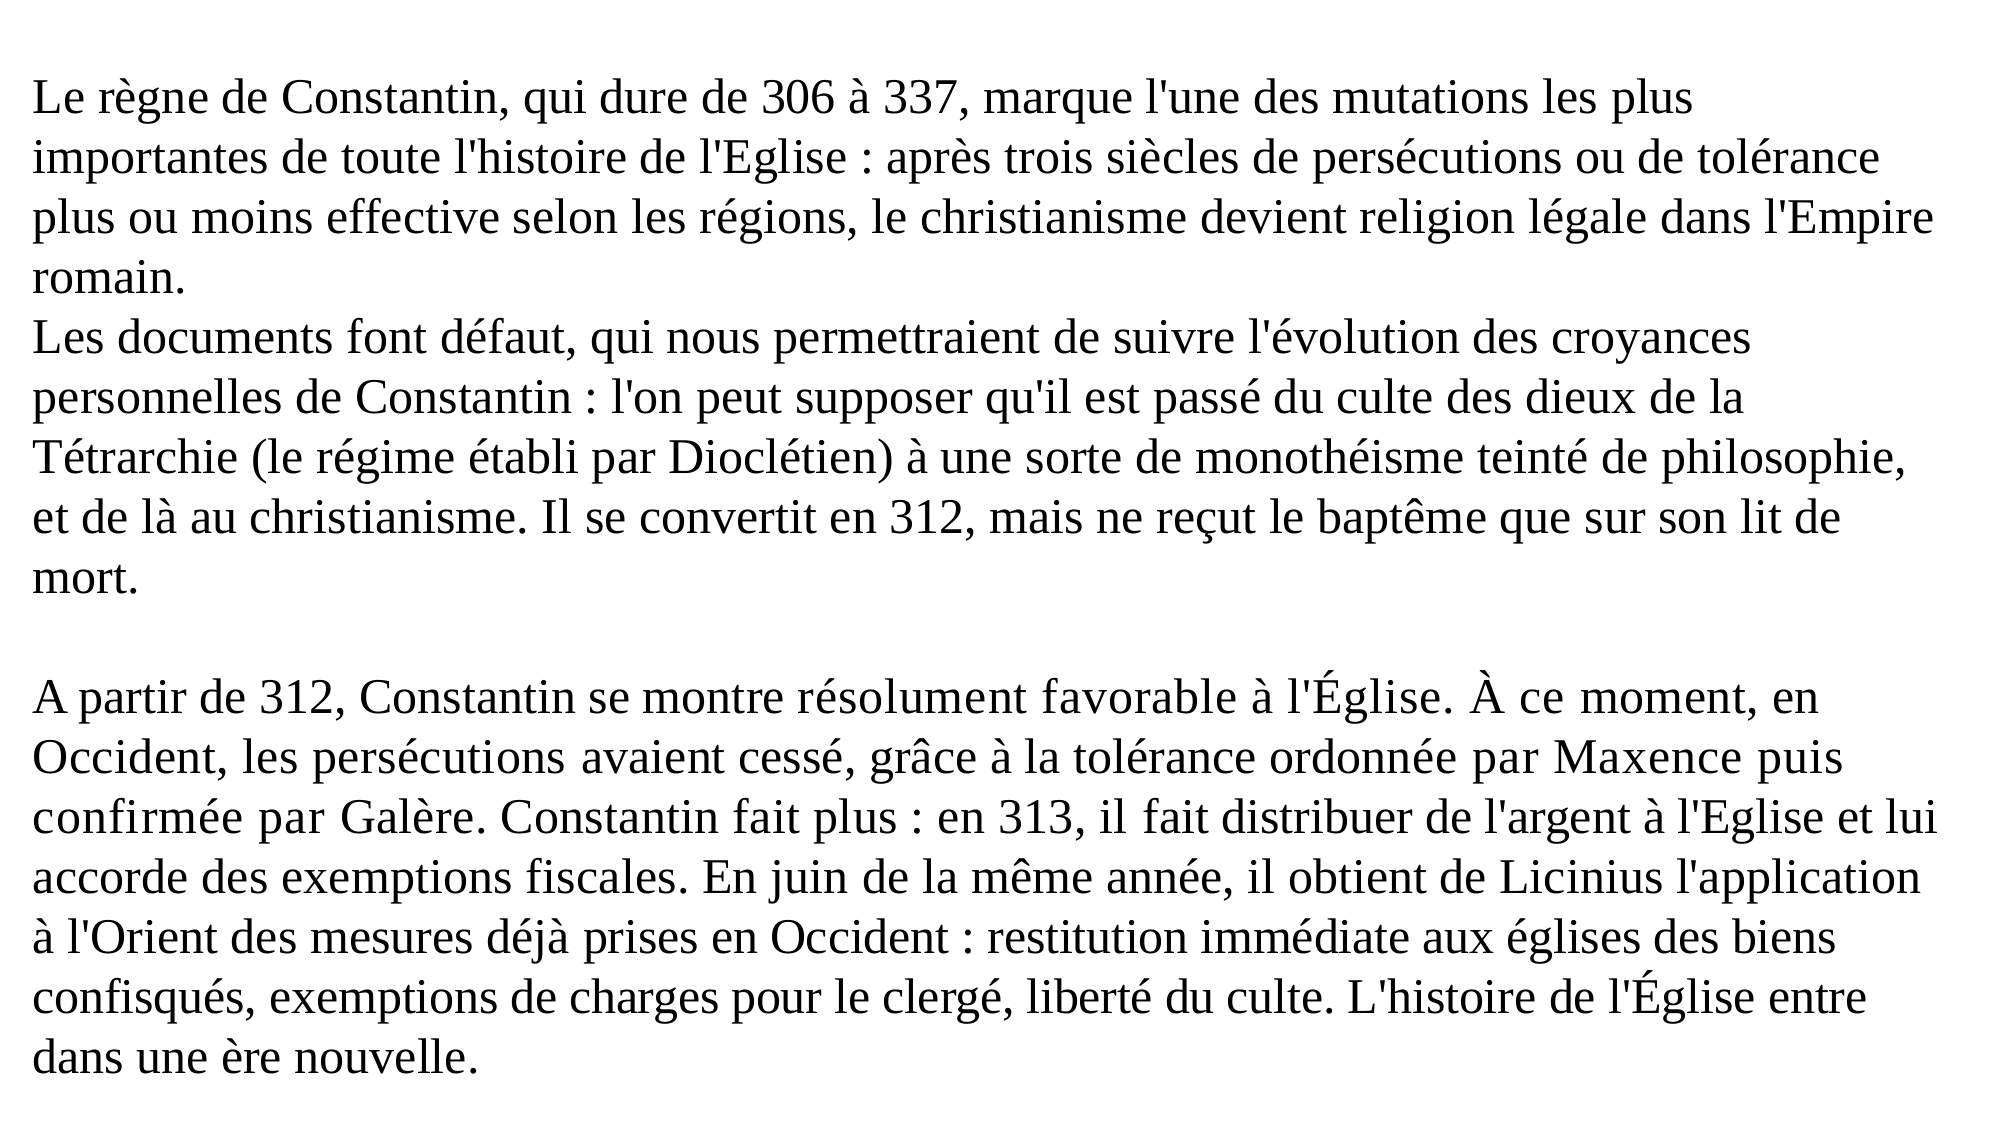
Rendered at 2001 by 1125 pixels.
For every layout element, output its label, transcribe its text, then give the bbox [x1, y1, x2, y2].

text_box Le règne de Constantin, qui dure de 306 à 337, marque l'une des mutations les plus importantes de toute l'histoire de l'Eglise : après trois siècles de persécutions ou de tolérance plus ou moins effective selon les régions, le christianisme devient religion légale dans l'Empire romain. Les documents font défaut, qui nous permettraient de suivre l'évolution des croyances personnelles de Constantin : l'on peut supposer qu'il est passé du culte des dieux de la Tétrarchie (le régime établi par Dioclétien) à une sorte de monothéisme teinté de philosophie, et de là au christianisme. Il se convertit en 312, mais ne reçut le baptême que sur son lit de mort. A partir de 312, Constantin se montre résolument favorable à l'Église. À ce moment, en Occident, les persécutions avaient cessé, grâce à la tolérance ordon­née par Maxence puis confirmée par Galère. Constantin fait plus : en 313, il fait distribuer de l'argent à l'Eglise et lui accorde des exemptions fiscales. En juin de la même année, il obtient de Licinius l'application à l'Orient des mesures déjà prises en Occident : restitution immédiate aux églises des biens confisqués, exemp­tions de charges pour le clergé, liberté du culte. L'histoire de l'Église entre dans une ère nouvelle. [18, 55, 1955, 1102]
